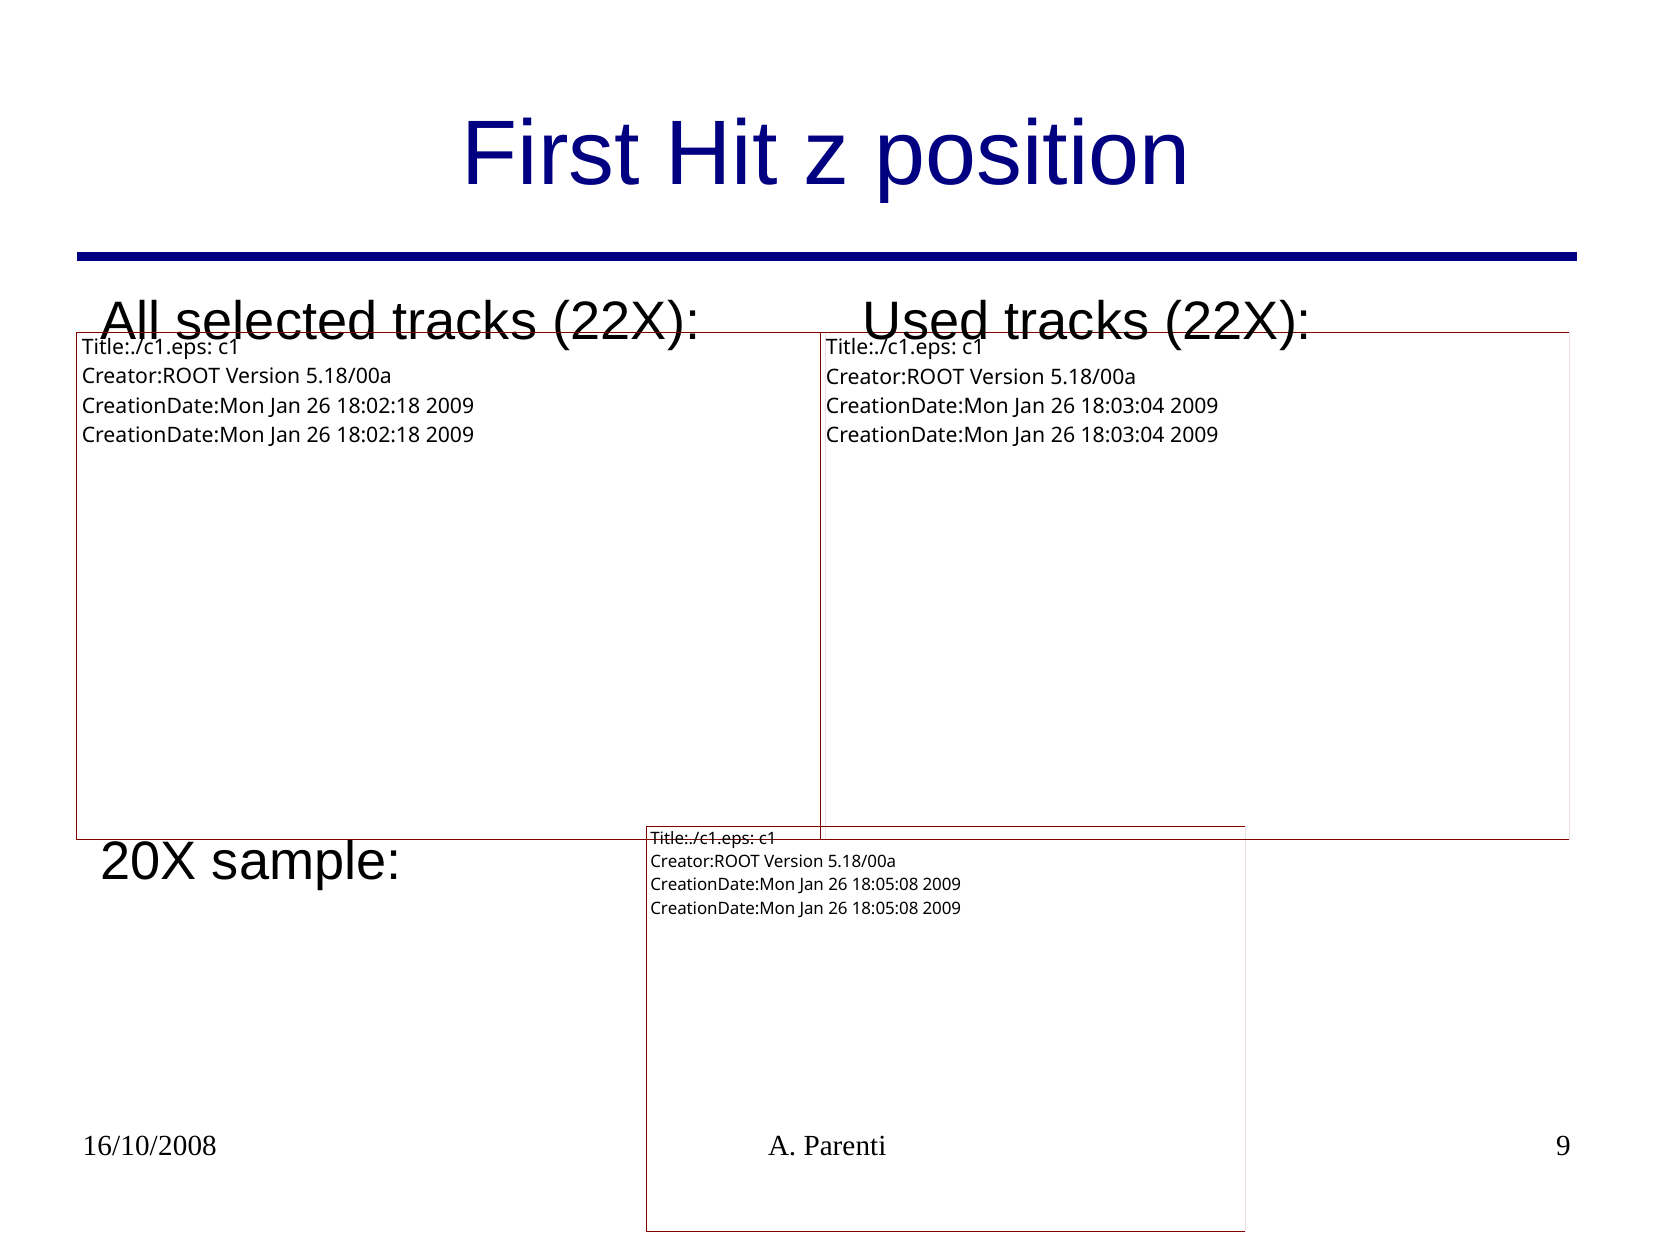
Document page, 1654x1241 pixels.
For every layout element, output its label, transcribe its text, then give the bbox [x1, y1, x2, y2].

list All selected tracks (22X): 20X sample: [82, 840, 645, 1109]
title First Hit z position [82, 49, 1571, 257]
list All selected tracks (22X): 20X sample: [82, 290, 809, 330]
picture [75, 330, 1246, 1232]
list Used tracks (22X): [845, 290, 1572, 1094]
